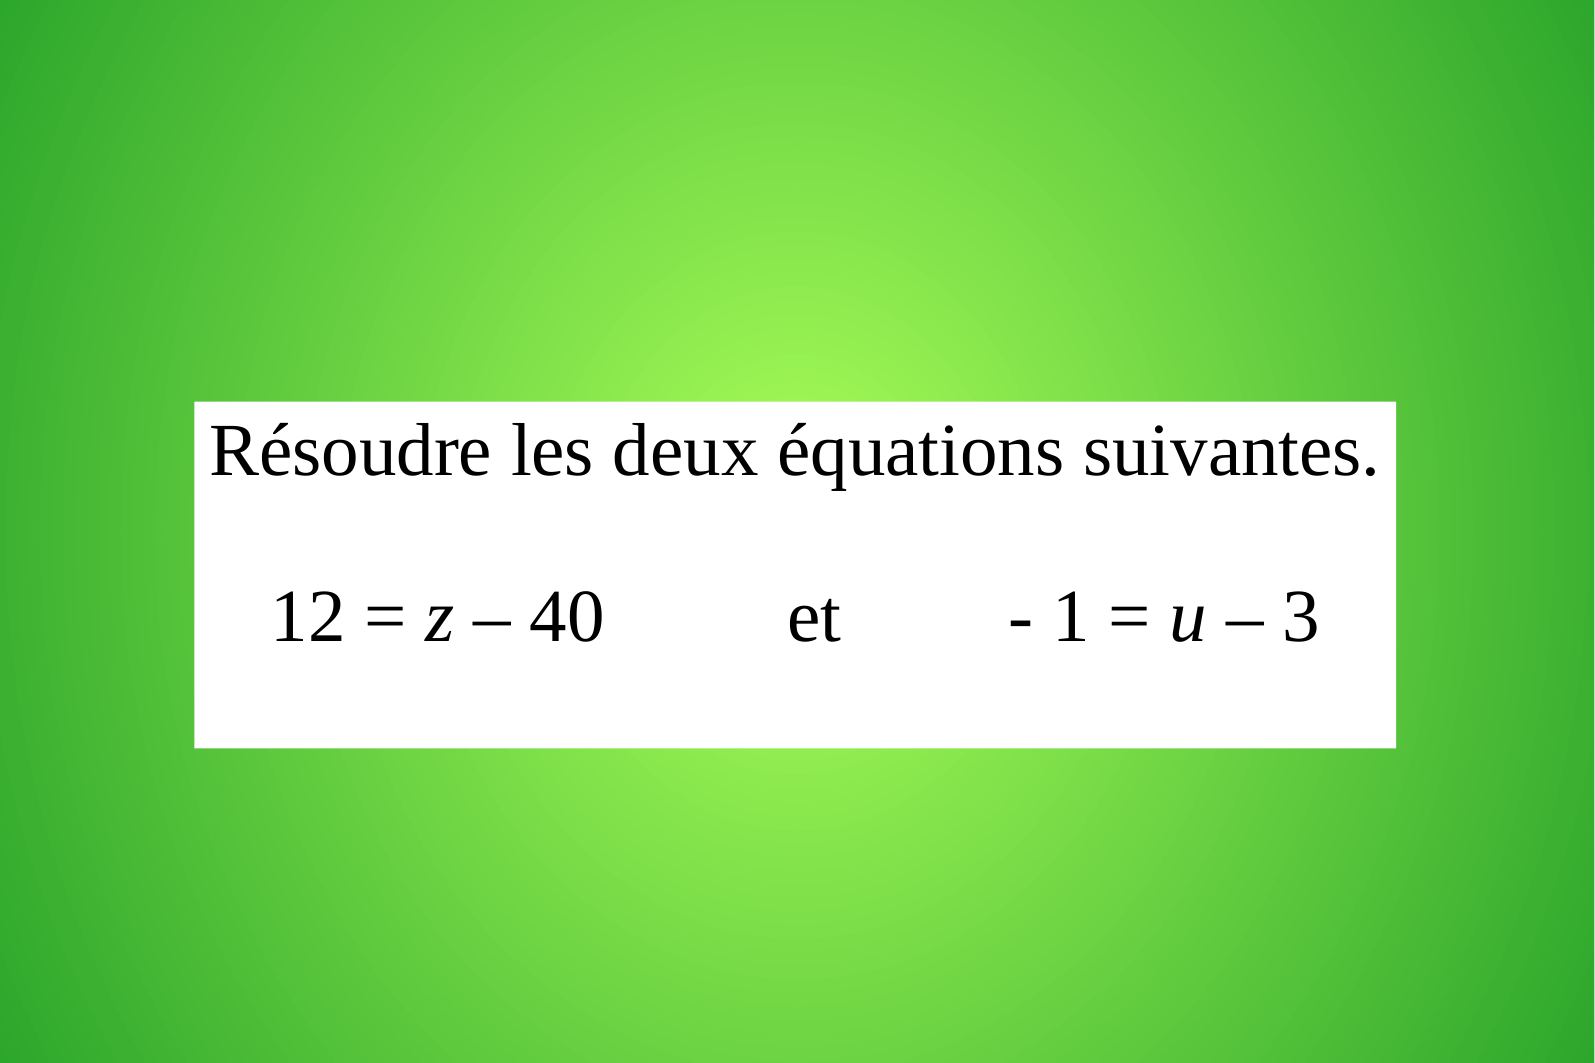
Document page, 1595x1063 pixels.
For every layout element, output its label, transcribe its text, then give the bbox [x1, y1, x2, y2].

text_box Résoudre les deux équations suivantes. 12 = z – 40 et - 1 = u – 3 [194, 401, 1397, 749]
picture [0, 0, 1595, 1063]
